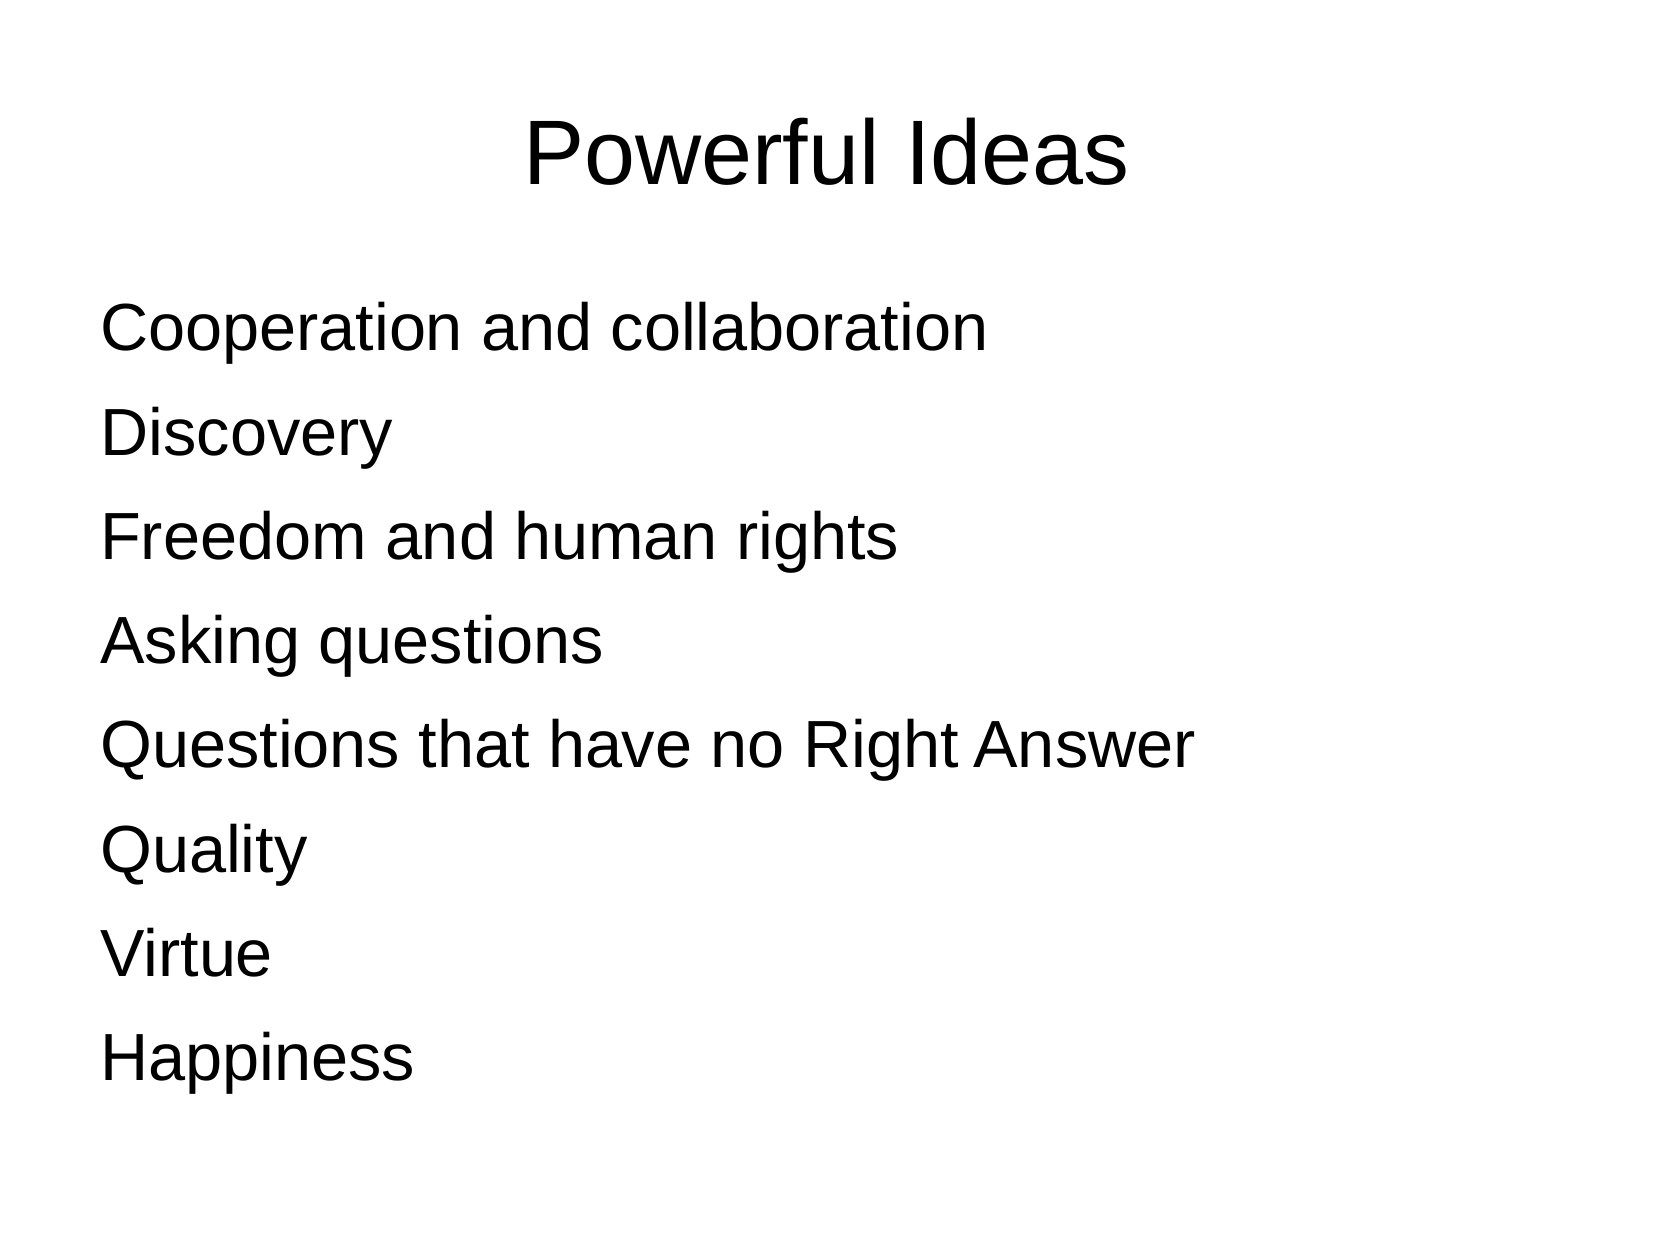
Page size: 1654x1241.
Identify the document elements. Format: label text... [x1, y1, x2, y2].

list Cooperation and collaboration Discovery Freedom and human rights Asking questions Questions that have no Right Answer Quality Virtue Happiness [82, 290, 1571, 1096]
title Powerful Ideas [82, 56, 1571, 250]
